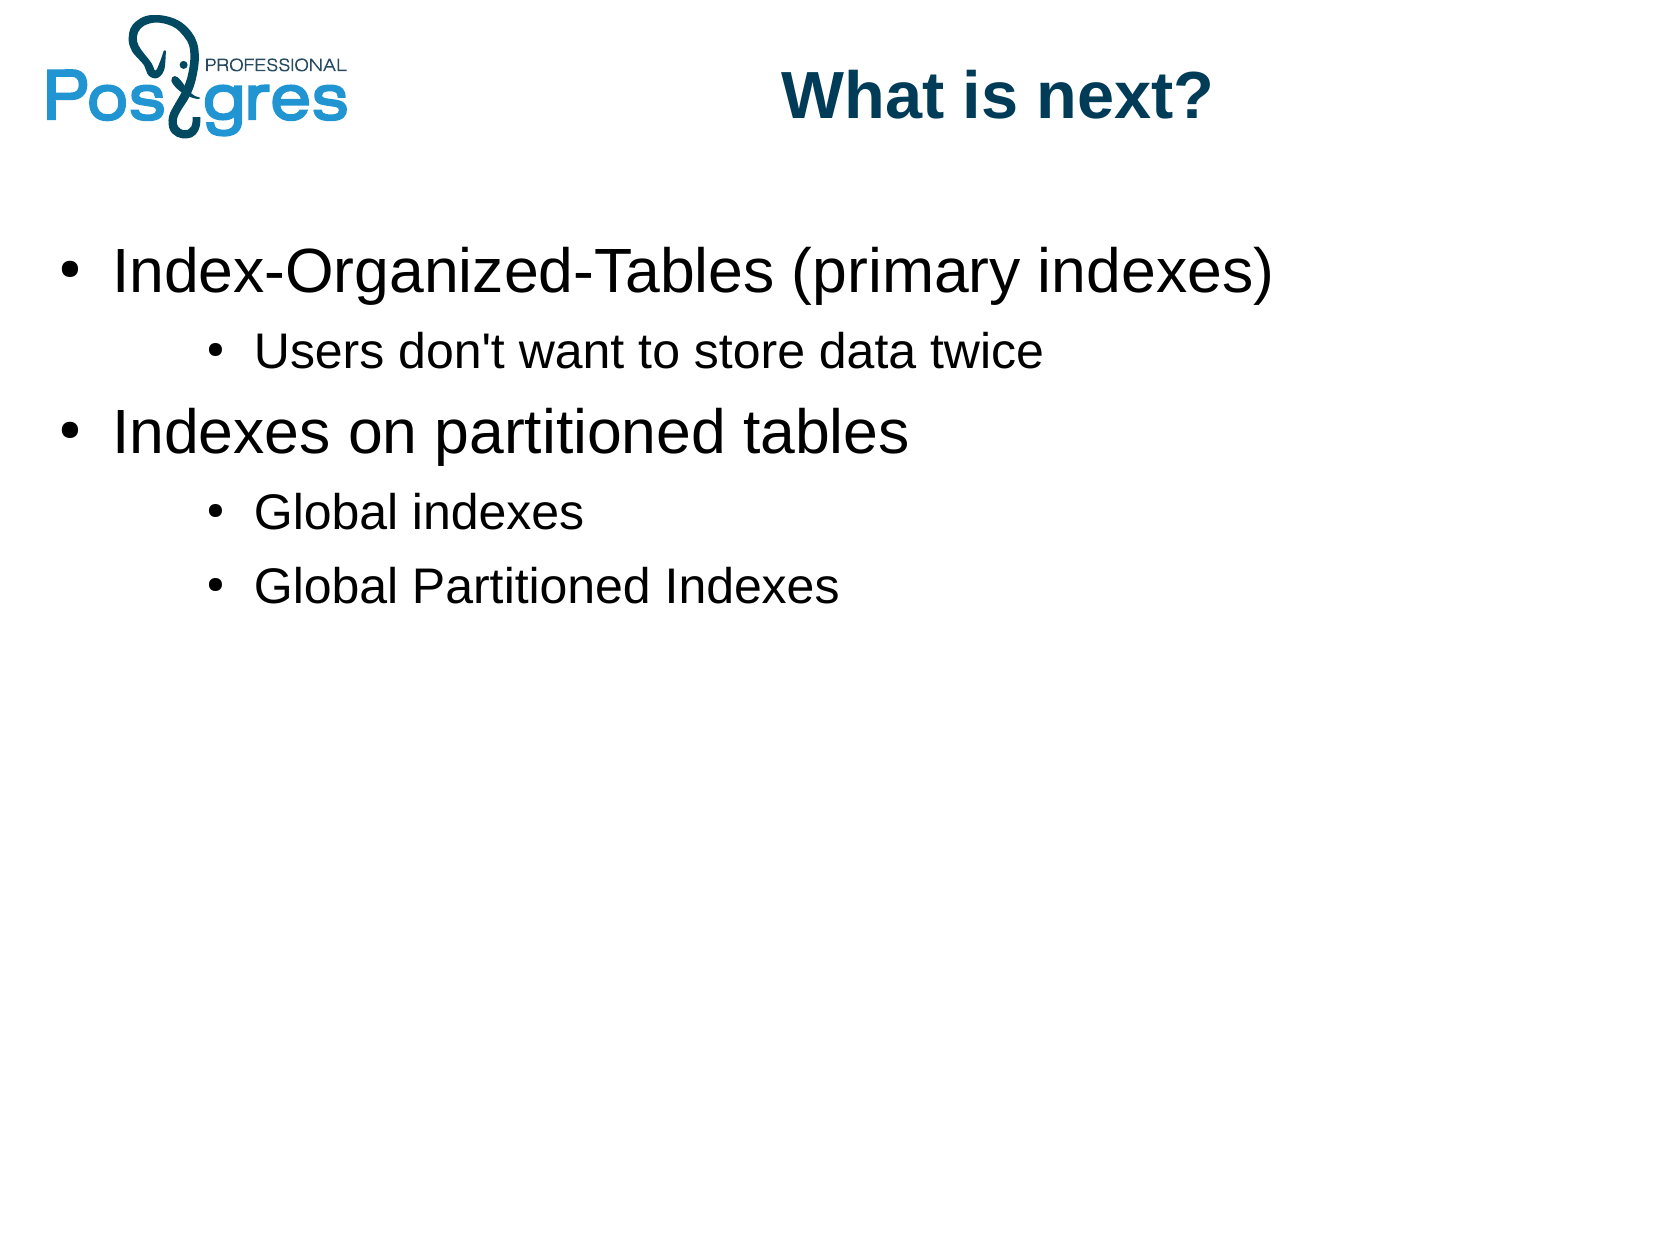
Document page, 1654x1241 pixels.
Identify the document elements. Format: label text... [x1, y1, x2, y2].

title What is next? [389, 49, 1607, 142]
list Index-Organized-Tables (primary indexes) Users don't want to store data twice Indexes on partitioned tables Global indexes Global Partitioned Indexes [41, 236, 1601, 1193]
